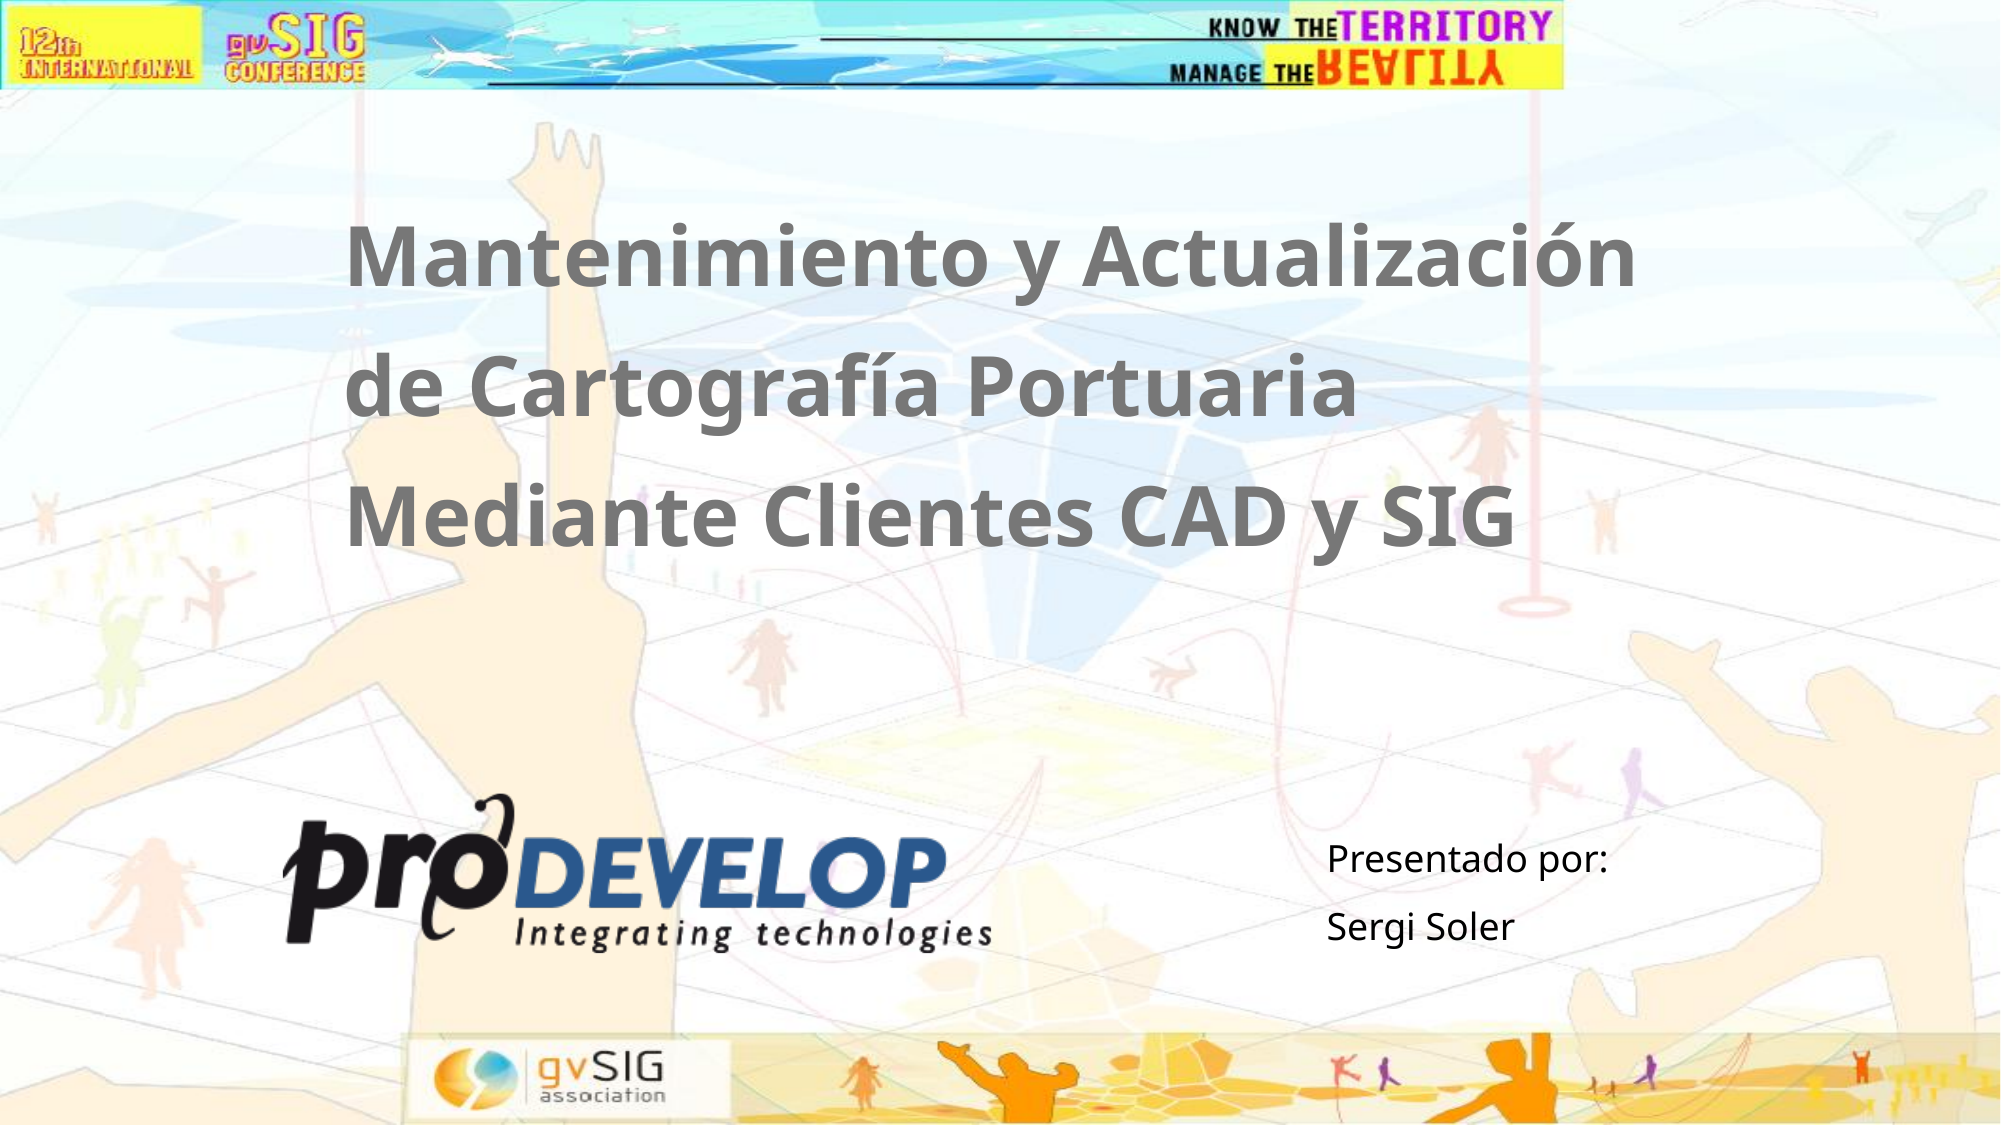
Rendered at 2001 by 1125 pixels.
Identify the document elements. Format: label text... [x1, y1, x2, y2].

picture [0, 100, 2000, 1125]
text_box Presentado por: Sergi Soler [1311, 805, 2000, 950]
text_box Mantenimiento y Actualización de Cartografía Portuaria Mediante Clientes CAD y SIG [329, 165, 1672, 570]
